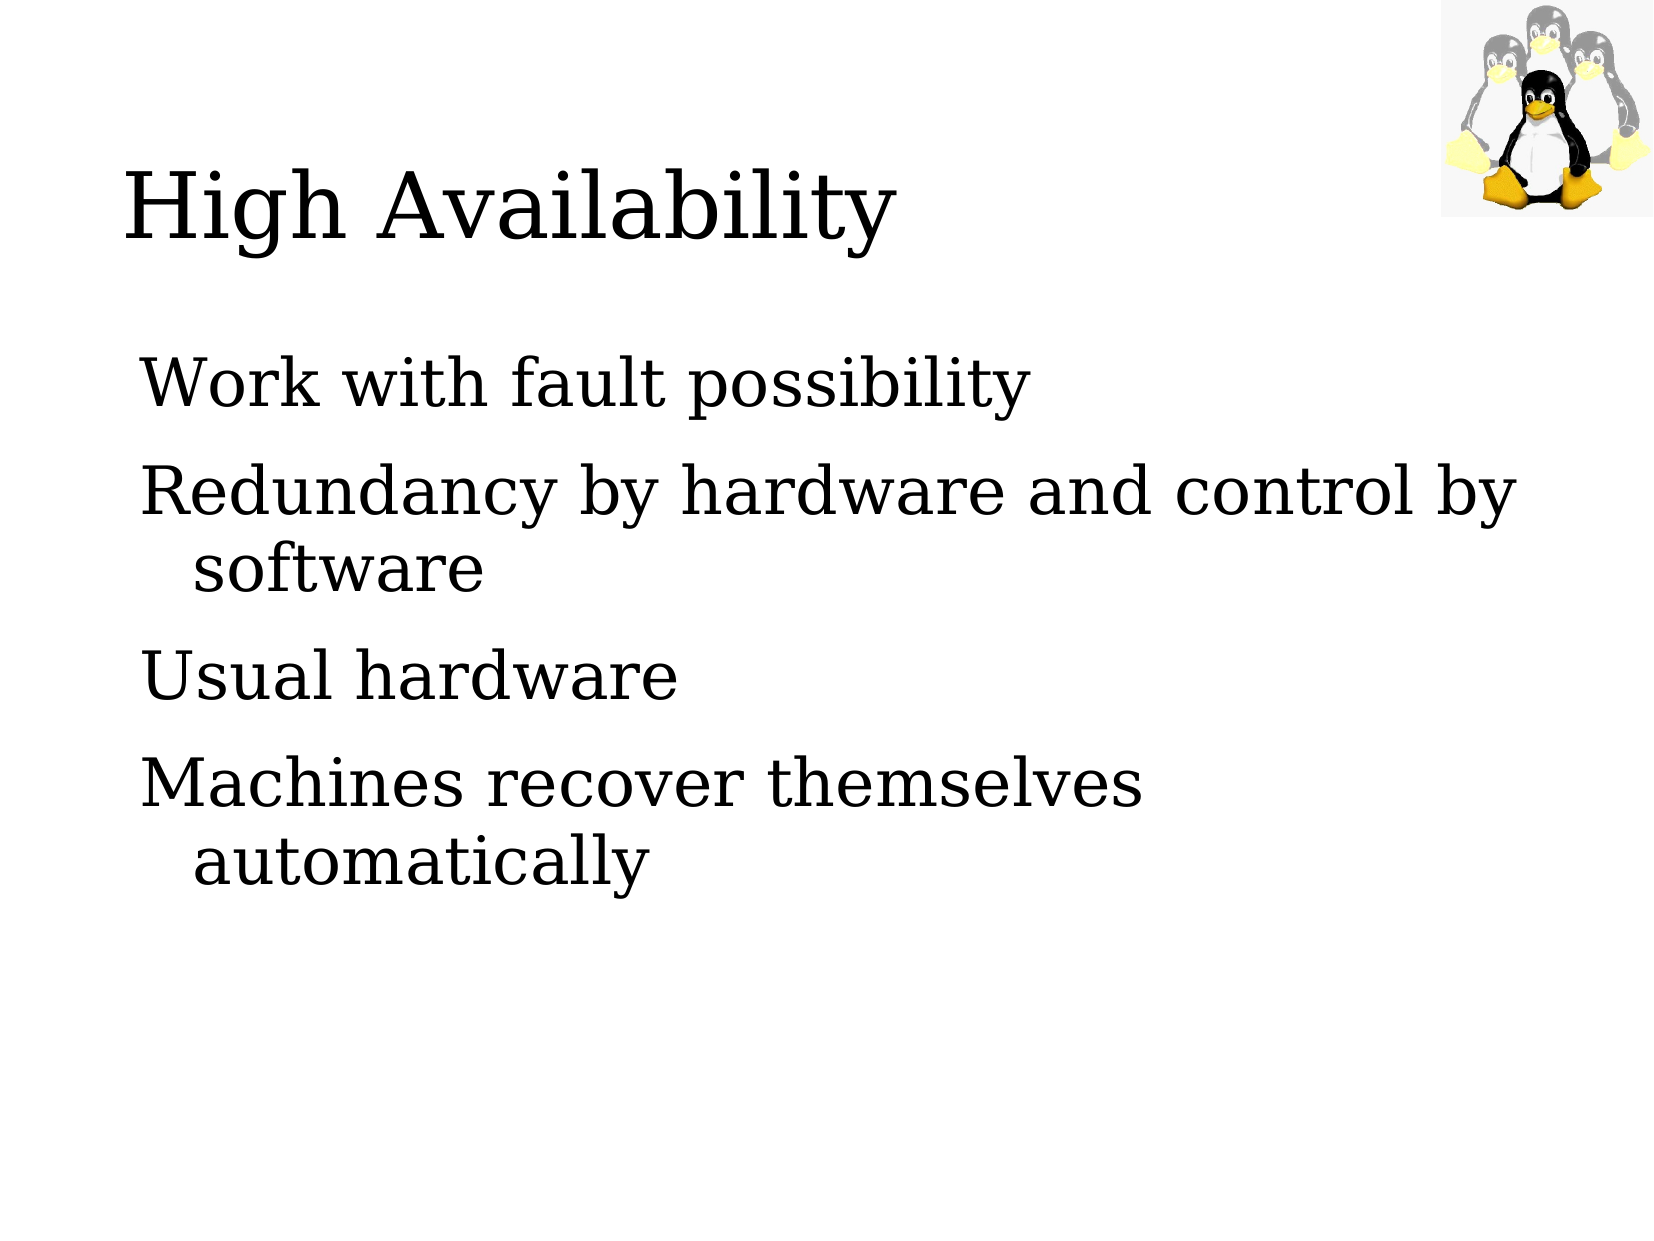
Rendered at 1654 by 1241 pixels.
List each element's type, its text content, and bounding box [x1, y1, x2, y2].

picture [1441, 0, 1654, 217]
list Work with fault possibility Redundancy by hardware and control by software Usual hardware Machines recover themselves automatically [121, 344, 1534, 1127]
title High Availability [121, 102, 1534, 311]
